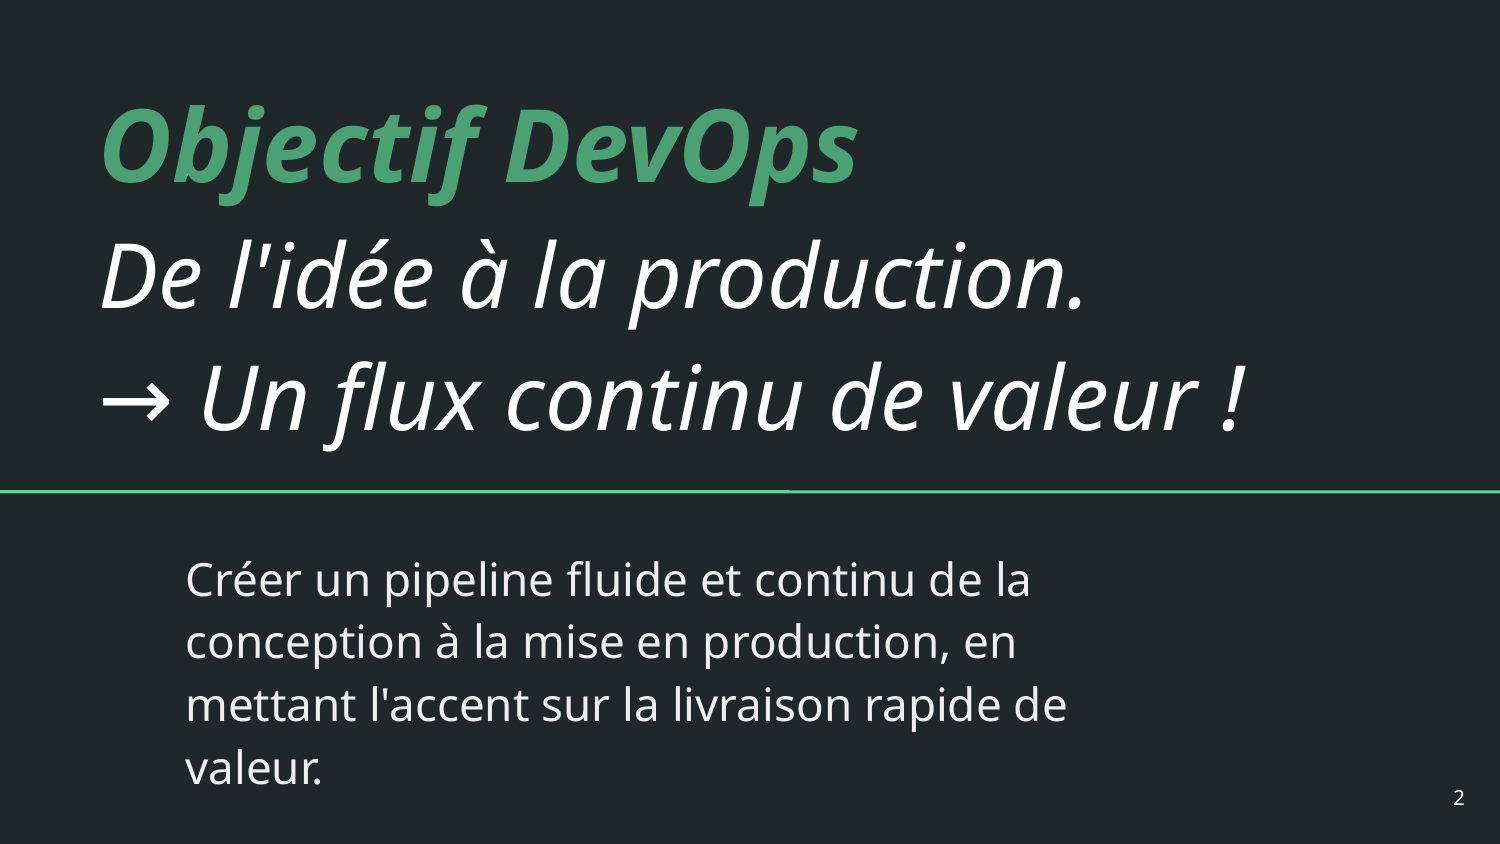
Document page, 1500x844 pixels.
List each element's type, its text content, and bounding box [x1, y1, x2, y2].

title Objectif DevOps De l'idée à la production. → Un flux continu de valeur ! [83, 59, 1417, 473]
slide_number <numéro> [1389, 764, 1480, 830]
text_box Créer un pipeline fluide et continu de la conception à la mise en production, en mettant l'accent sur la livraison rapide de valeur. [170, 540, 1182, 816]
